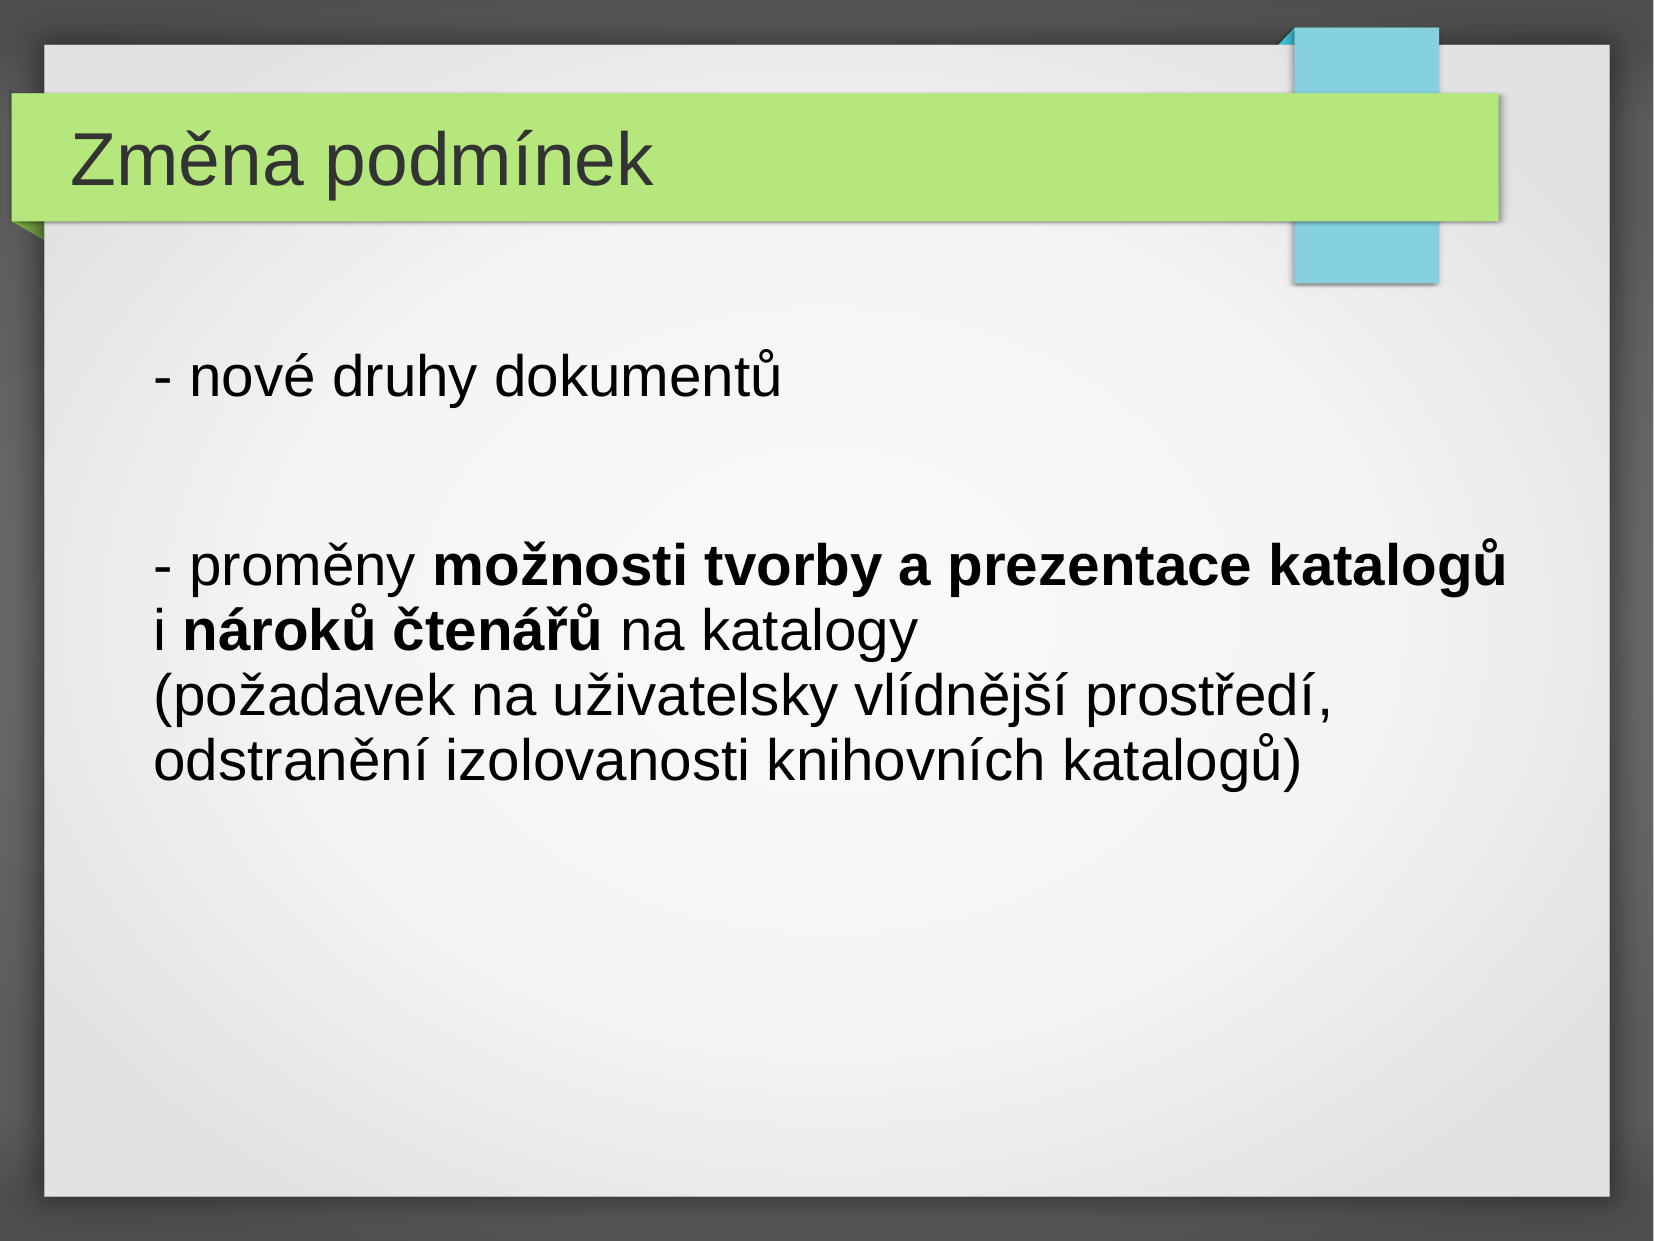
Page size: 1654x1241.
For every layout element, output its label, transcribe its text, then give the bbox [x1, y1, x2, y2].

picture [0, 0, 1654, 1241]
title Změna podmínek [70, 106, 1229, 213]
list - nové druhy dokumentů - proměny možnosti tvorby a prezentace katalogů i nároků čtenářů na katalogy (požadavek na uživatelsky vlídnější prostředí, odstranění izolovanosti knihovních katalogů) [82, 343, 1538, 1063]
